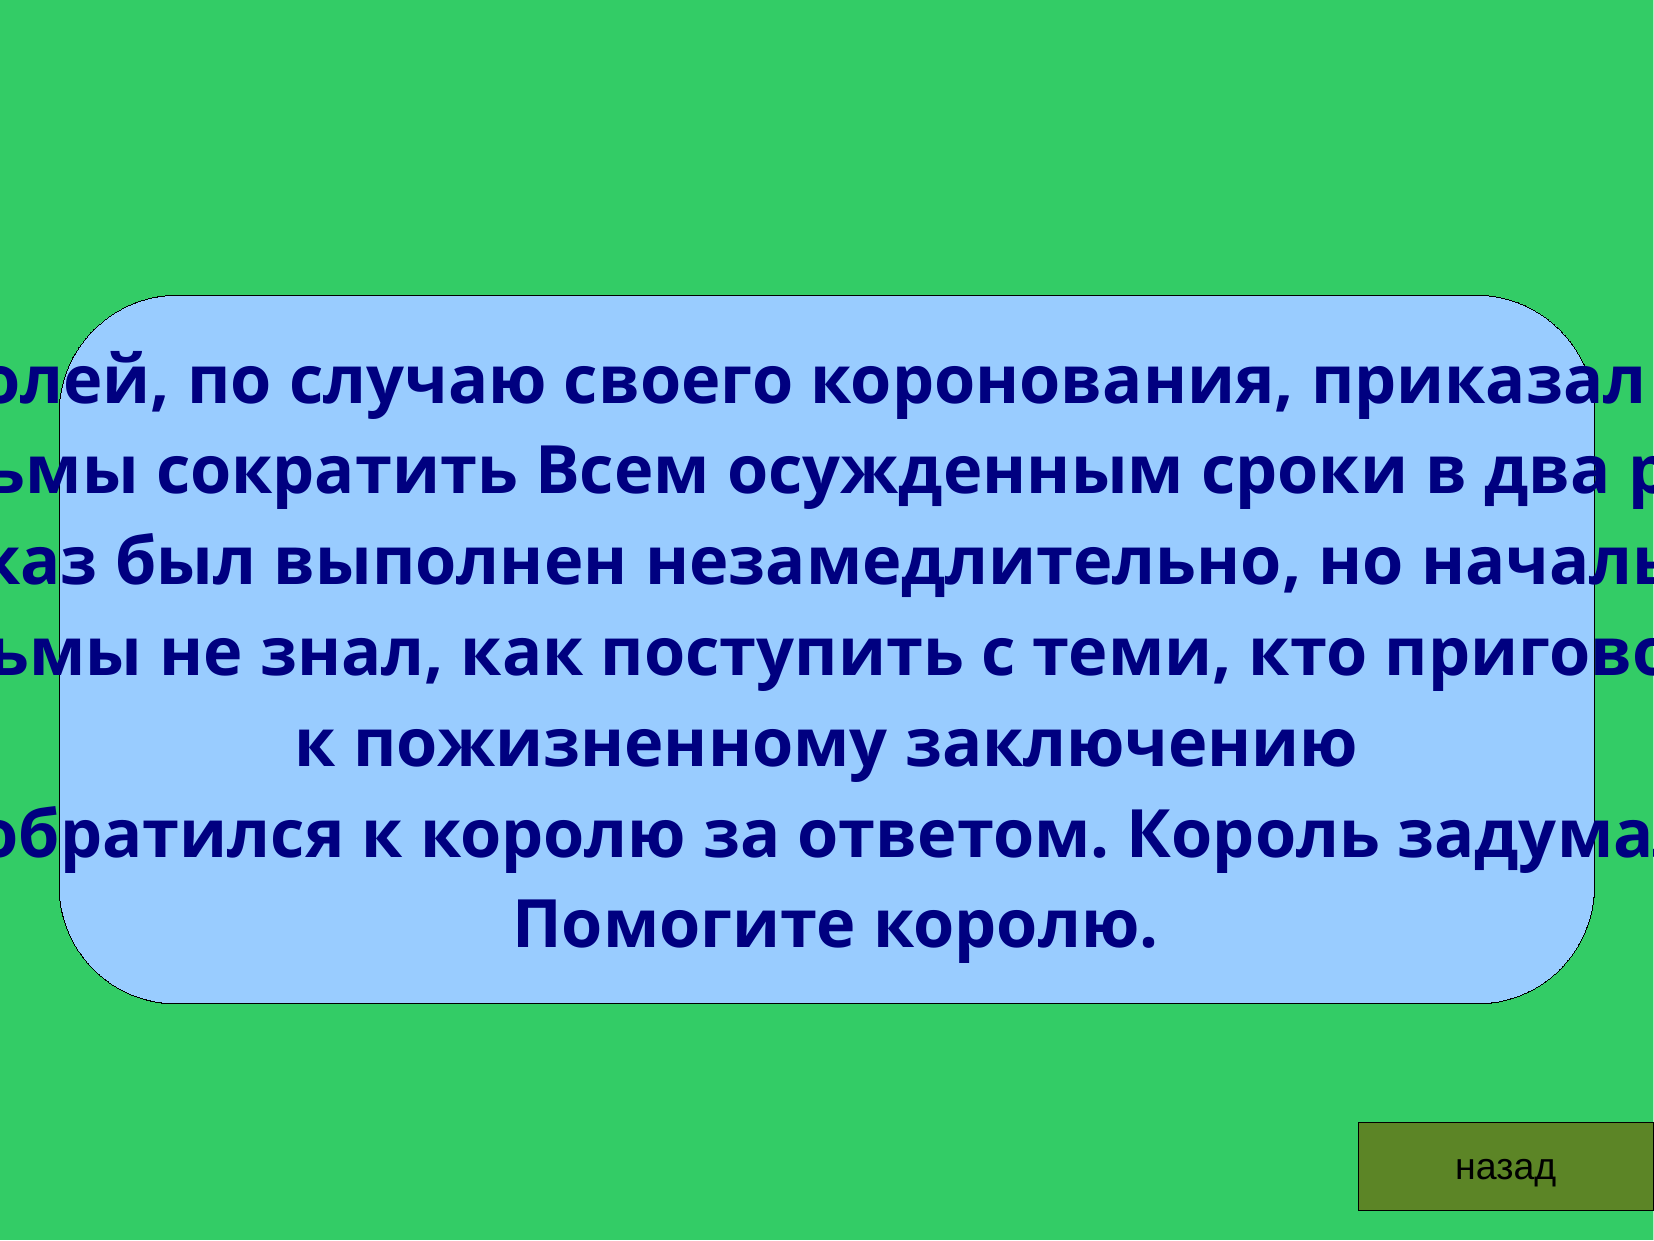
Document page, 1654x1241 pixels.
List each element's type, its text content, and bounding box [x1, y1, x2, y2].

text_box назад [1358, 1122, 1654, 1211]
text_box Один из королей, по случаю своего коронования, приказал начальнику тюрьмы сократить Всем осужденным сроки в два раза приказ был выполнен незамедлительно, но начальник Тюрьмы не знал, как поступить с теми, кто приговорен к пожизненному заключению Он обратился к королю за ответом. Король задумался. Помогите королю. [59, 295, 1595, 1004]
